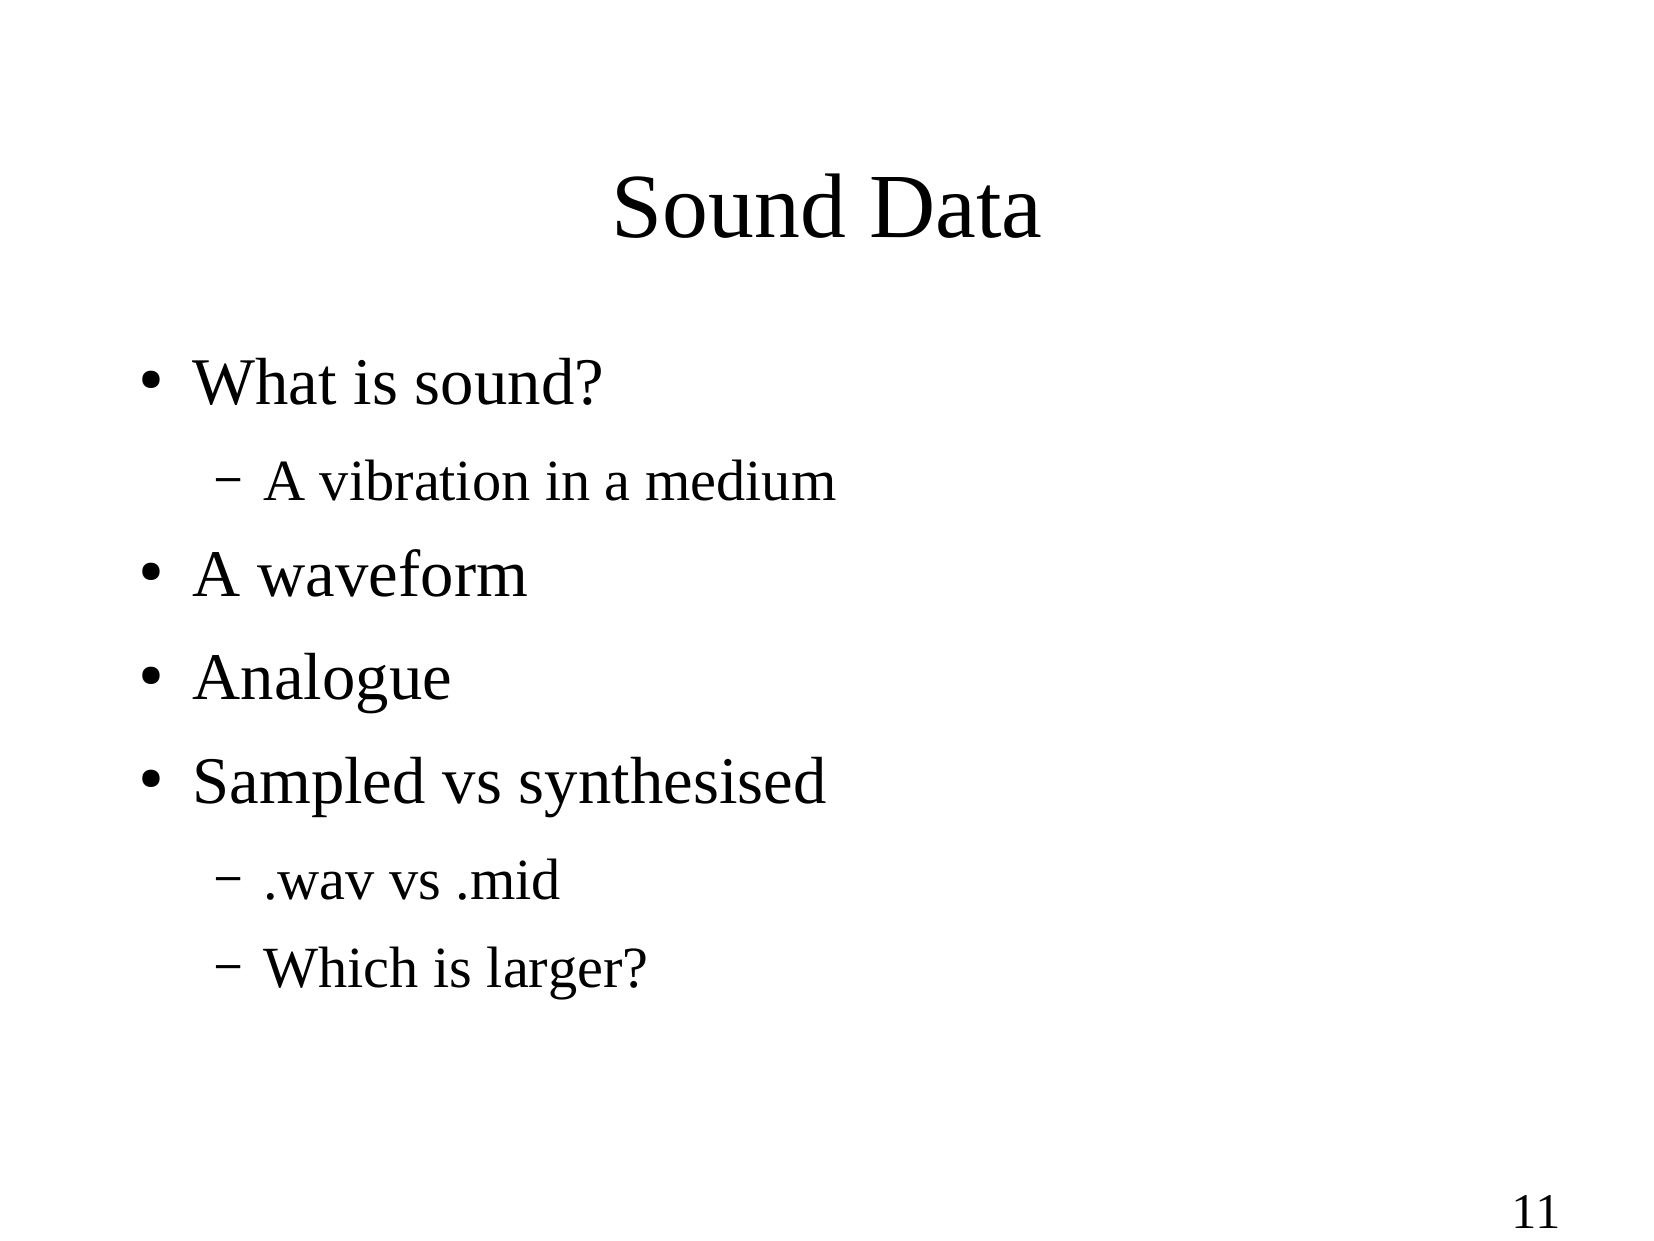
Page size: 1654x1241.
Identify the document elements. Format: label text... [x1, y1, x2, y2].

title Sound Data [121, 102, 1534, 311]
text_box <number> [1511, 1183, 1654, 1241]
list What is sound? A vibration in a medium A waveform Analogue Sampled vs synthesised .wav vs .mid Which is larger? [121, 344, 1534, 1127]
